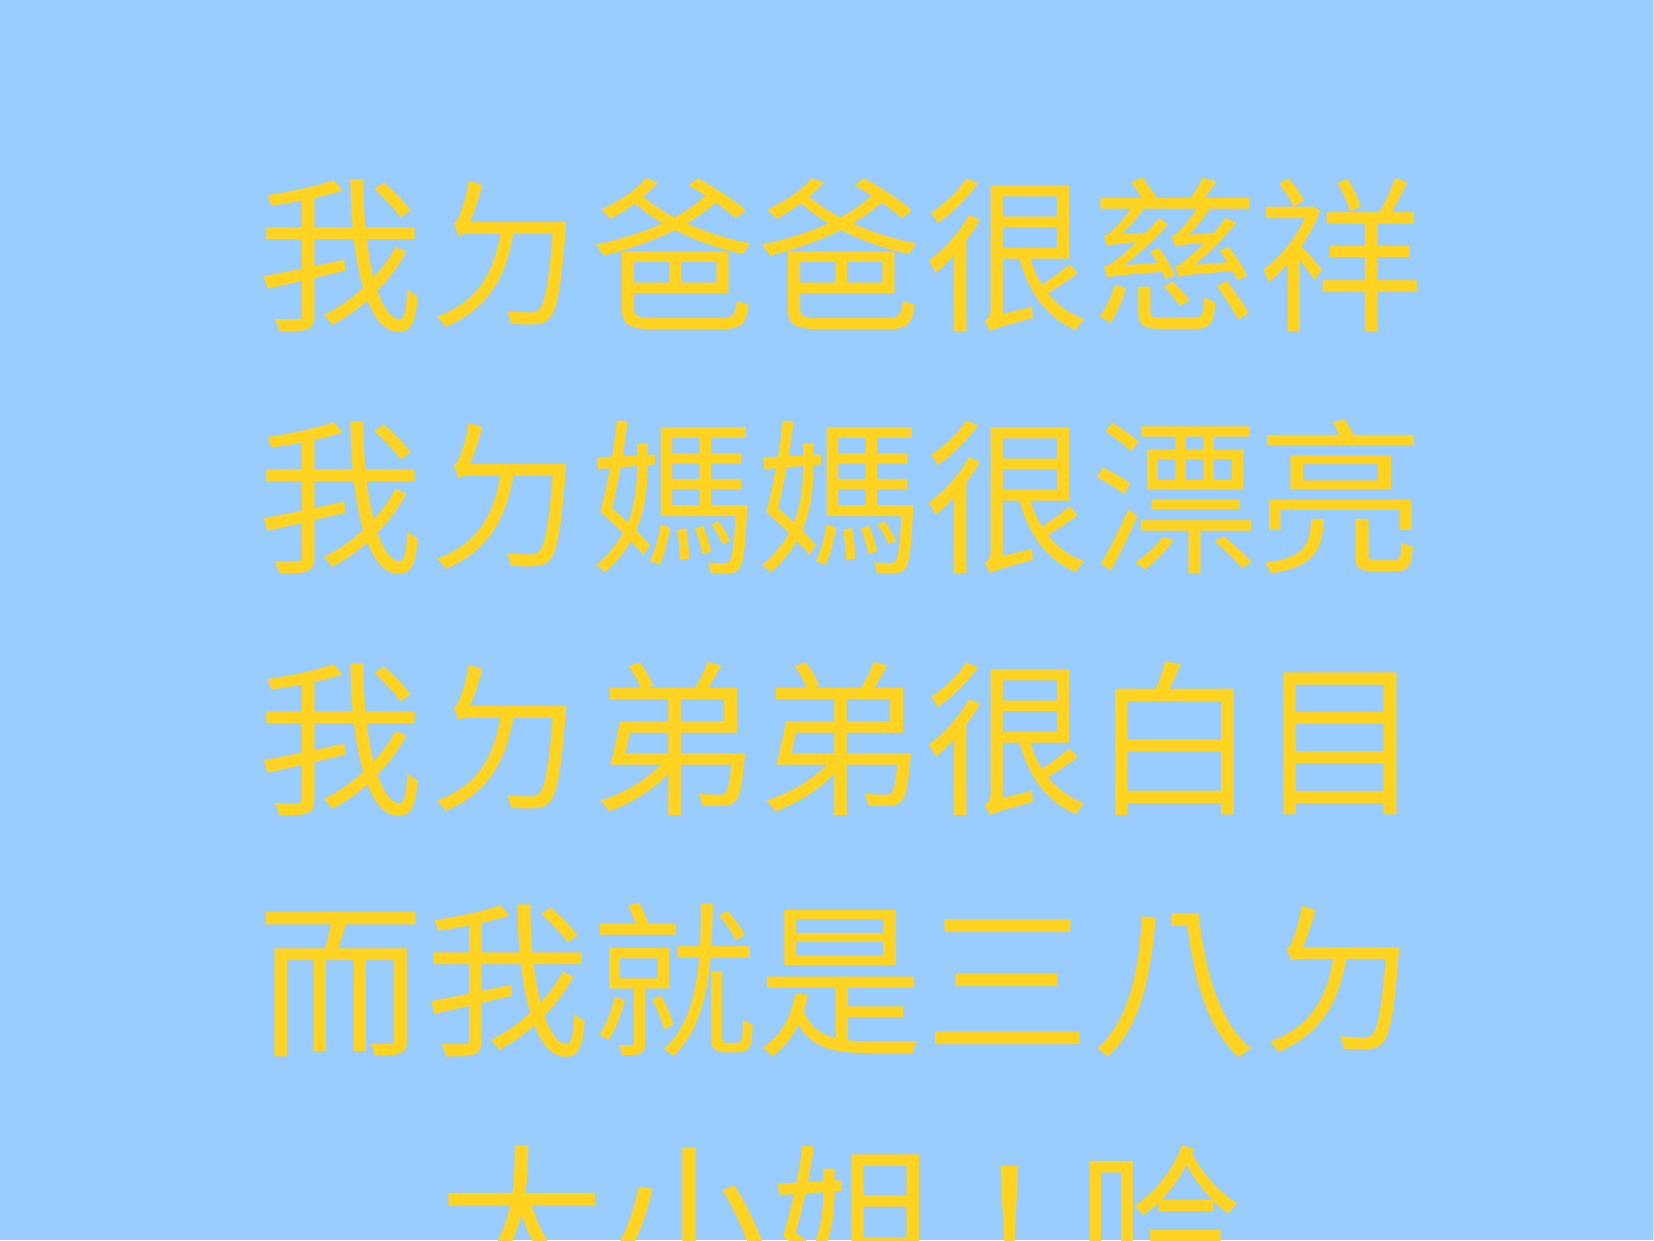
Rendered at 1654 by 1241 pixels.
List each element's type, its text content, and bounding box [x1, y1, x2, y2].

text_box 我ㄉ爸爸很慈祥 我ㄉ媽媽很漂亮 我ㄉ弟弟很白目 而我就是三八ㄉ大小姐!哈 [206, 118, 1477, 967]
